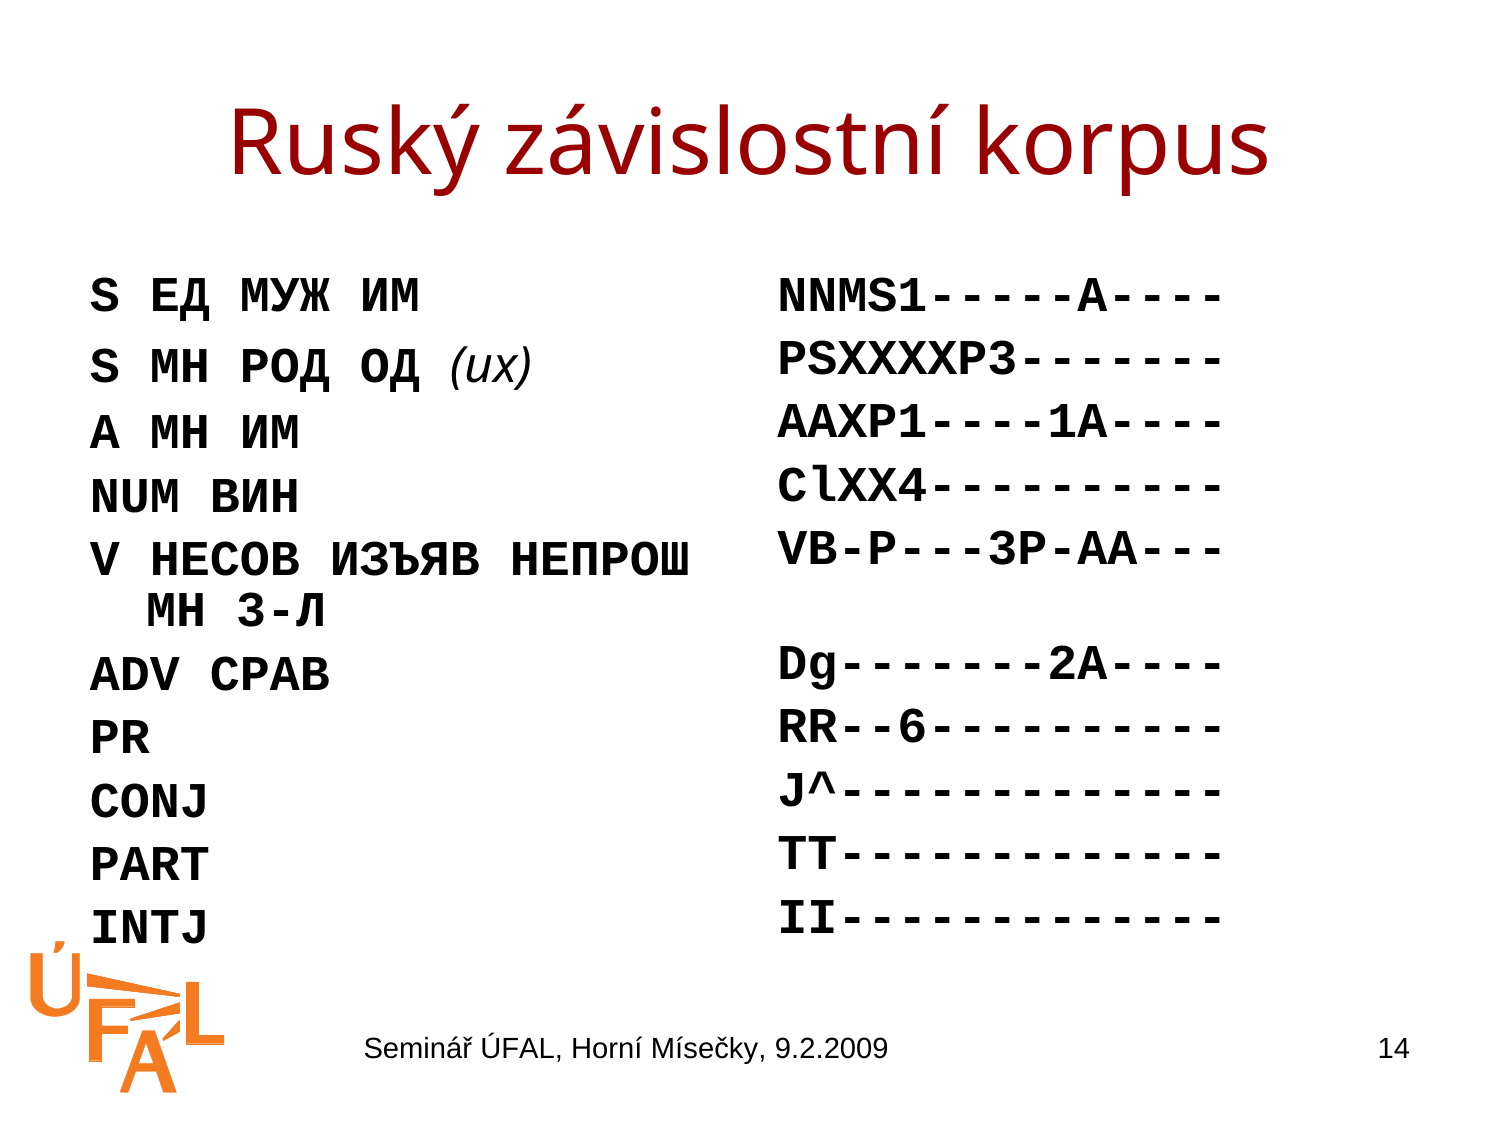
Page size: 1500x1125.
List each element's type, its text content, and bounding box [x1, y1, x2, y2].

title Ruský závislostní korpus [75, 45, 1426, 233]
list S ЕД МУЖ ИМ S МН РОД ОД (их) A МН ИМ NUM ВИН V НЕСОВ ИЗЪЯВ НЕПРОШ МН 3-Л ADV СРАВ PR CONJ PART INTJ [75, 262, 738, 1006]
list NNMS1-----A---- PSXXXXP3------- AAXP1----1A---- ClXX4---------- VB-P---3P-AA--- Dg-------2A---- RR--6---------- J^------------- TT------------- II------------- [762, 262, 1426, 1006]
